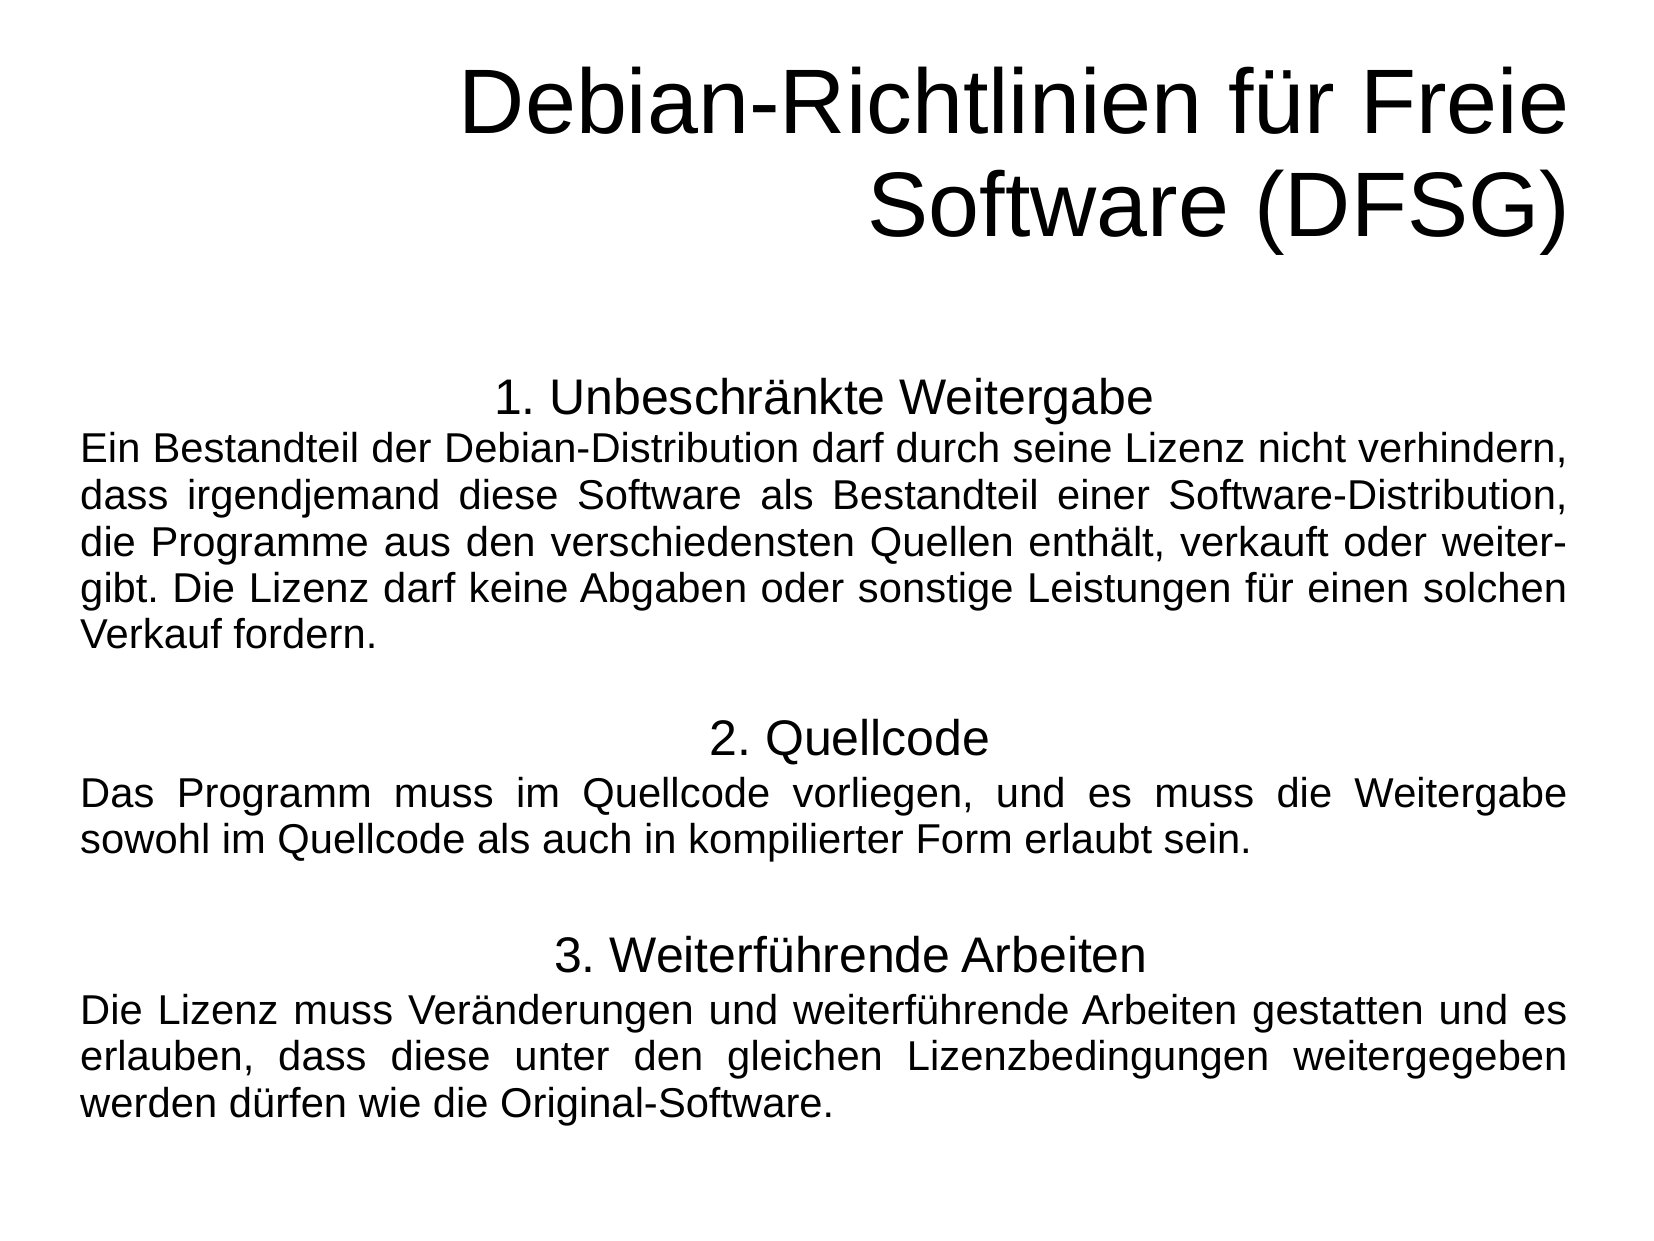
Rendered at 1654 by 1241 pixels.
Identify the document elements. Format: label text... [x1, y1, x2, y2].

subtitle 1. Unbeschränkte Weitergabe Ein Bestandteil der Debian-Distribution darf durch seine Lizenz nicht verhindern, dass irgendjemand diese Software als Bestandteil einer Software-Distribution, die Programme aus den verschiedensten Quellen enthält, verkauft oder weiter-gibt. Die Lizenz darf keine Abgaben oder sonstige Leistungen für einen solchen Verkauf fordern. 2. Quellcode Das Programm muss im Quellcode vorliegen, und es muss die Weitergabe sowohl im Quellcode als auch in kompilierter Form erlaubt sein. 3. Weiterführende Arbeiten Die Lizenz muss Veränderungen und weiterführende Arbeiten gestatten und es erlauben, dass diese unter den gleichen Lizenzbedingungen weitergegeben werden dürfen wie die Original-Software. [80, 246, 1569, 1222]
title Debian-Richtlinien für Freie Software (DFSG) [82, 50, 1571, 256]
